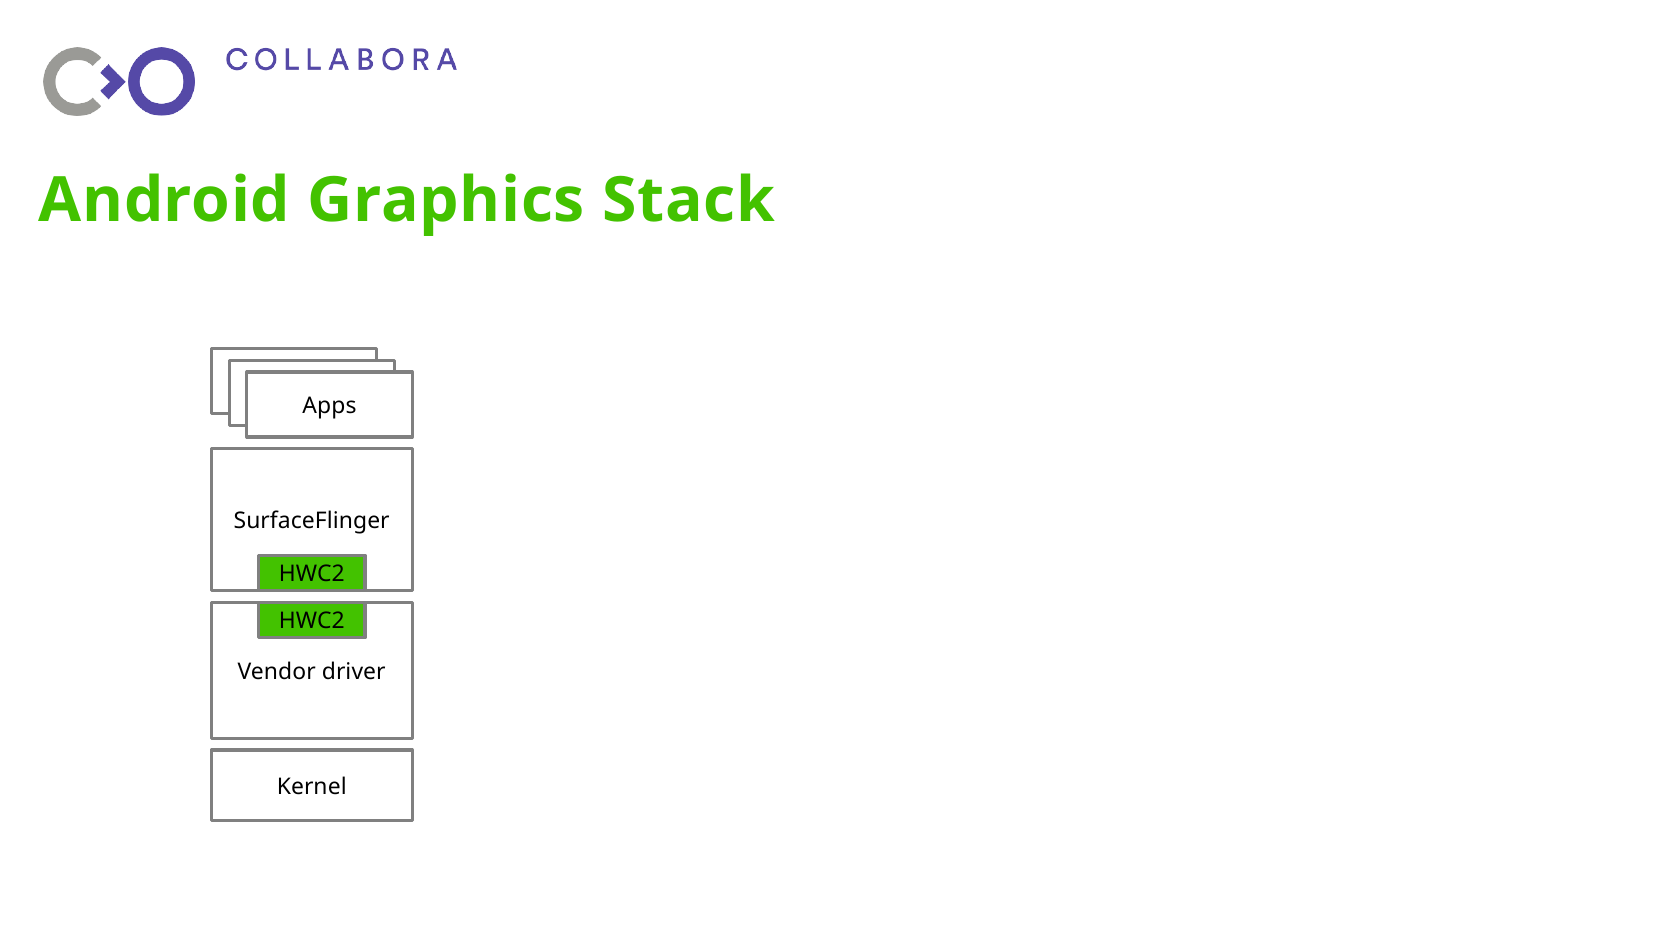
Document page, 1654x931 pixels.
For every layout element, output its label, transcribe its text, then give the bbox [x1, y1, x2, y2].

text_box Vendor driver [211, 602, 413, 739]
text_box Apps [246, 372, 413, 438]
text_box SurfaceFlinger [211, 448, 413, 591]
text_box HWC2 [258, 555, 366, 591]
picture [43, 47, 457, 116]
text_box HWC2 [258, 602, 366, 638]
text_box [211, 348, 395, 426]
text_box Kernel [211, 750, 413, 821]
title Android Graphics Stack [38, 159, 1614, 216]
